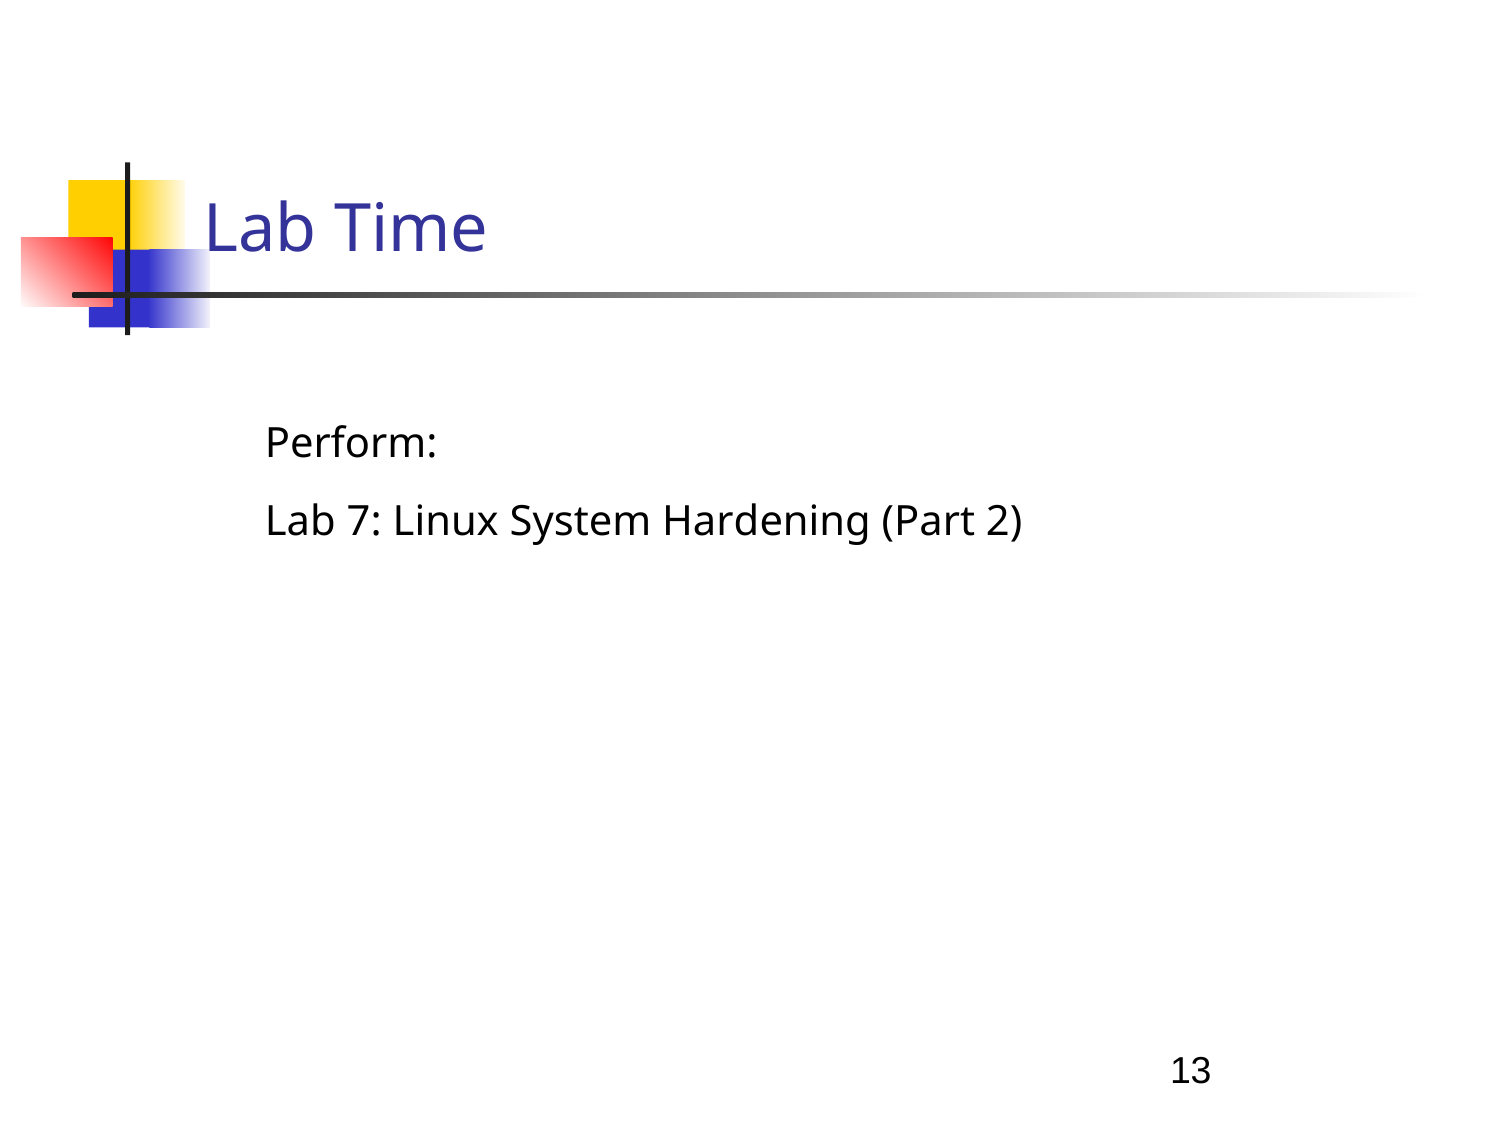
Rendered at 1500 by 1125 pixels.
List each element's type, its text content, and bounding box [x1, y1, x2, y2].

title Lab Time [188, 35, 1468, 276]
list Perform: Lab 7: Linux System Hardening (Part 2) [193, 331, 1469, 1007]
